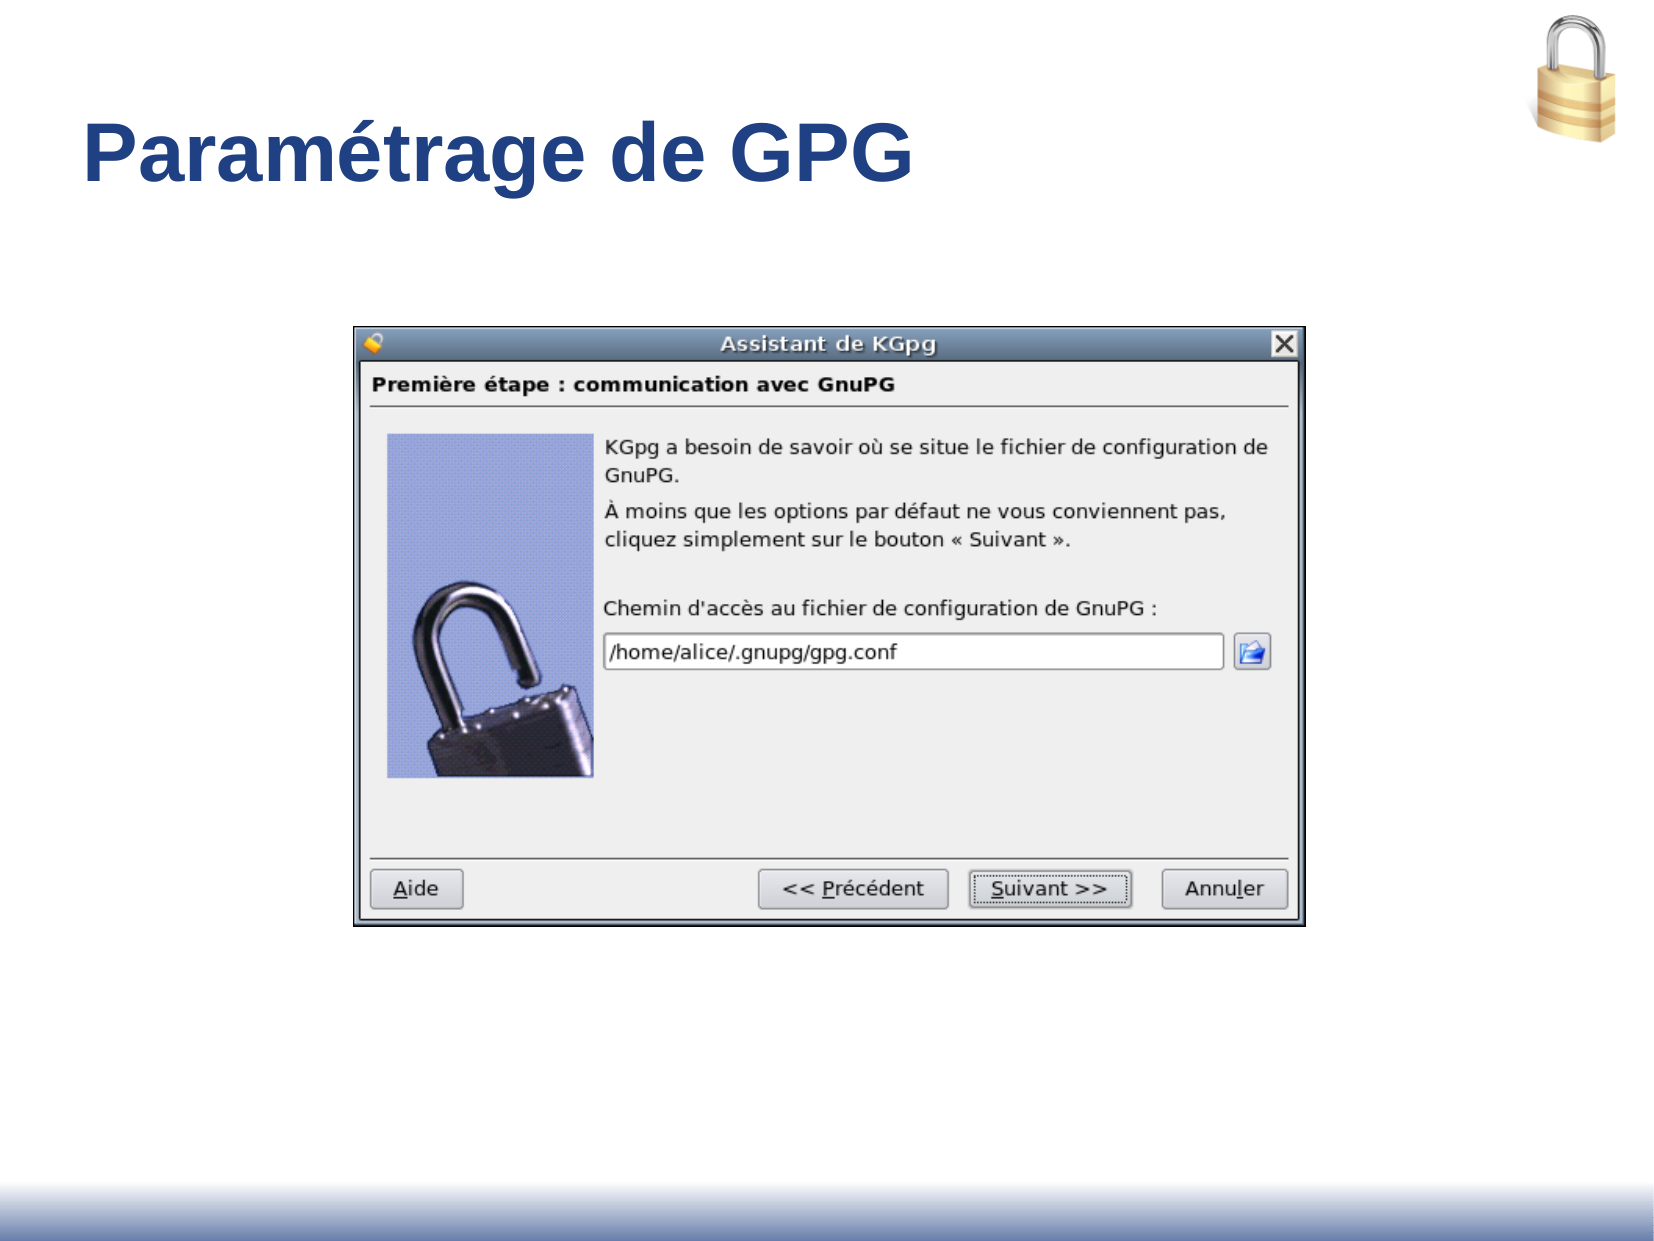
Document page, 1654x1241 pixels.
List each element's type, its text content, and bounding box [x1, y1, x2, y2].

picture [353, 326, 1306, 927]
title Paramétrage de GPG [82, 56, 1571, 250]
picture [1505, 11, 1642, 148]
